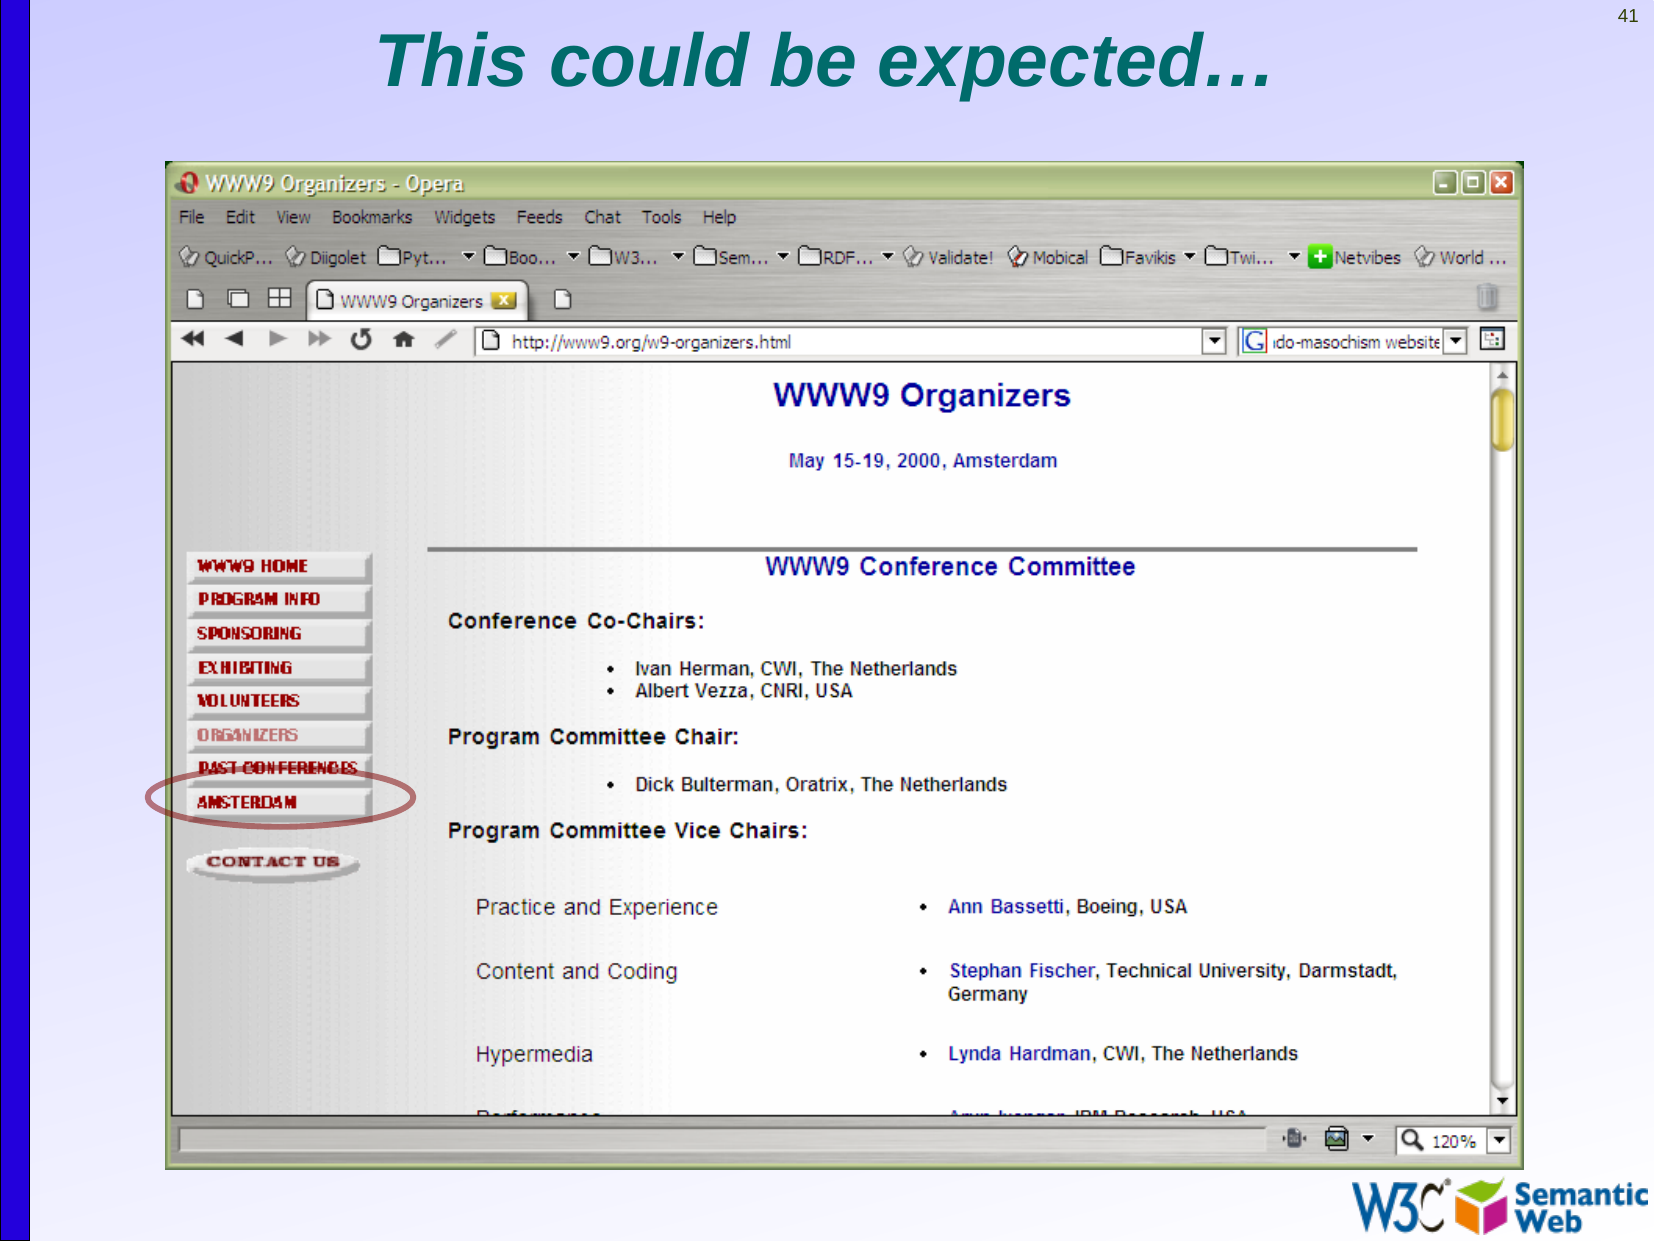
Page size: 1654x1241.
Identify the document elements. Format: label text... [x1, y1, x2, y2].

picture [165, 161, 1524, 1170]
picture [1352, 1175, 1648, 1235]
title This could be expected… [0, 0, 1654, 119]
picture [165, 771, 410, 823]
